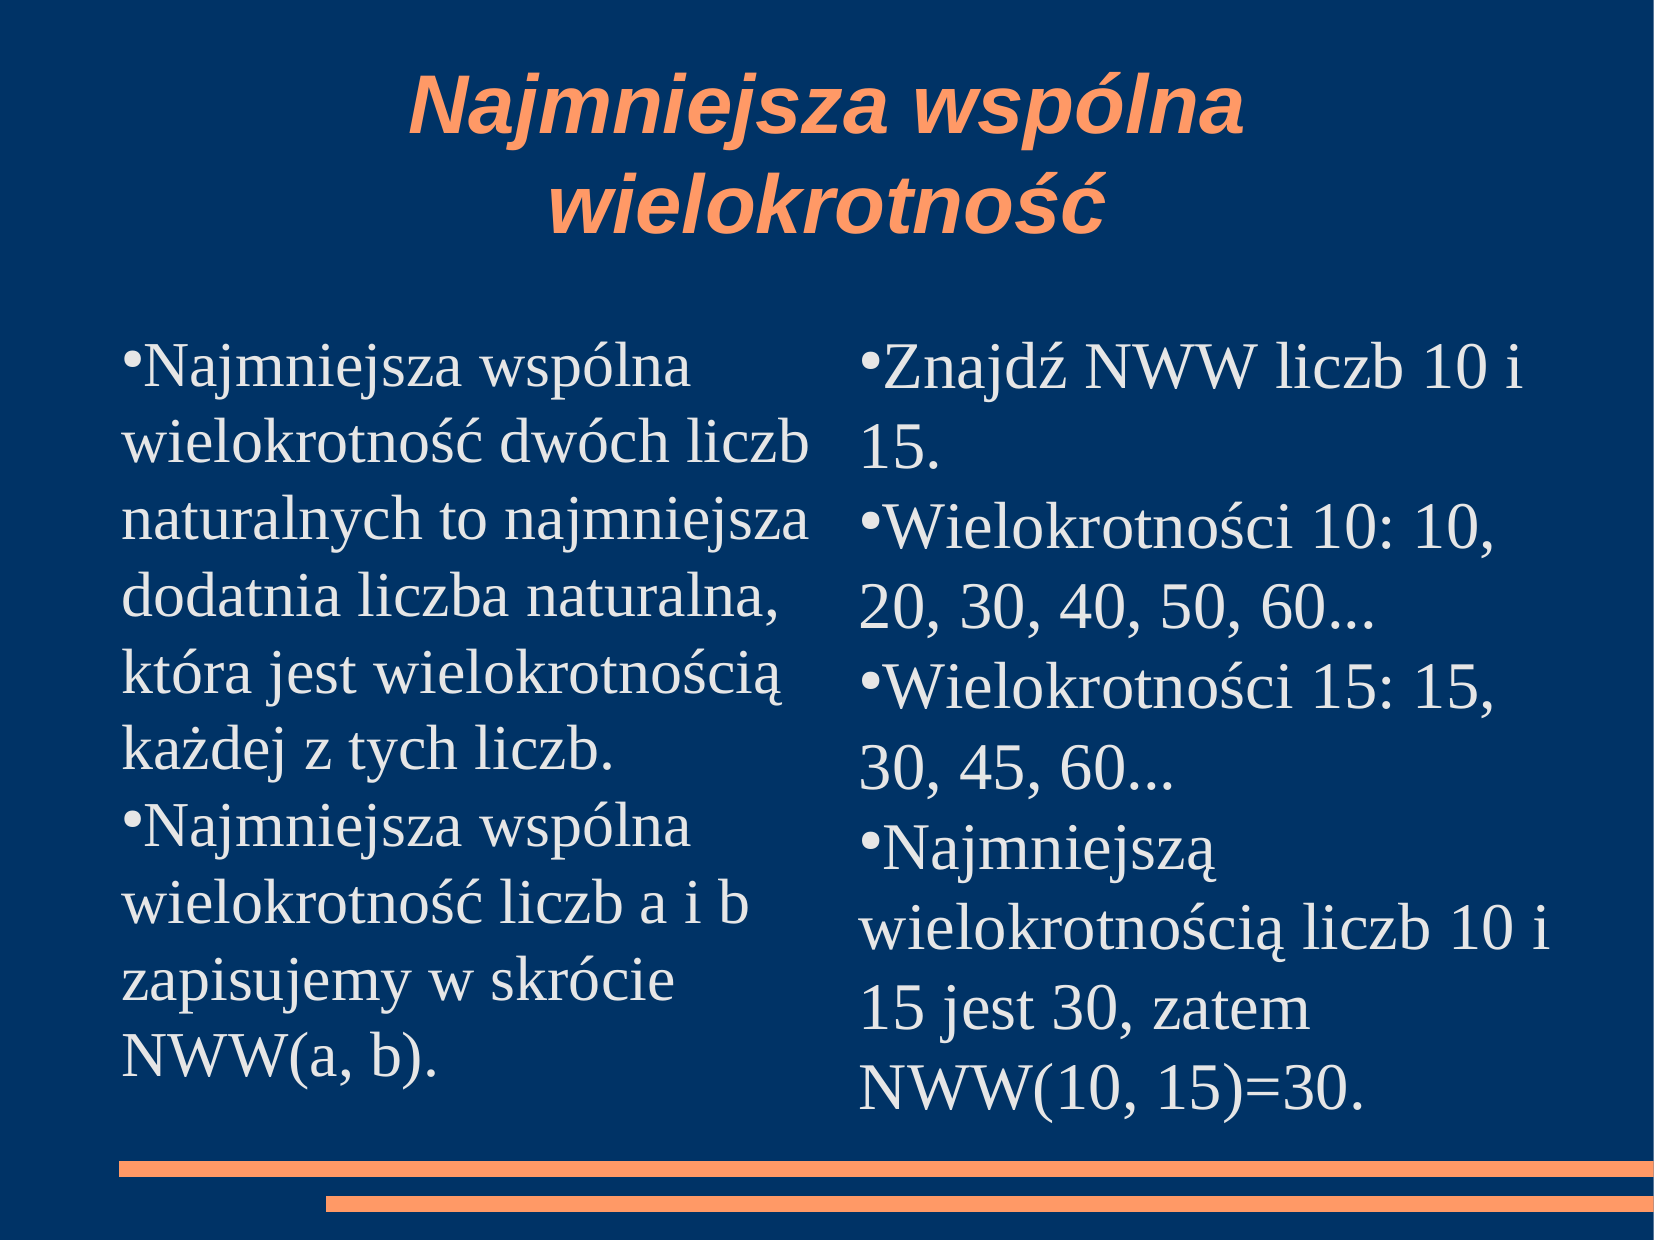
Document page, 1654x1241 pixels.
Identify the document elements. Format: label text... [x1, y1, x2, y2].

title Najmniejsza wspólna wielokrotność [121, 46, 1534, 254]
list Najmniejsza wspólna wielokrotność dwóch liczb naturalnych to najmniejsza dodatnia liczba naturalna, która jest wielokrotnością każdej z tych liczb. Najmniejsza wspólna wielokrotność liczb a i b zapisujemy w skrócie NWW(a, b). [121, 321, 824, 1137]
list Znajdź NWW liczb 10 i 15. Wielokrotności 10: 10, 20, 30, 40, 50, 60... Wielokrotności 15: 15, 30, 45, 60... Najmniejszą wielokrotnością liczb 10 i 15 jest 30, zatem NWW(10, 15)=30. [858, 321, 1562, 1132]
